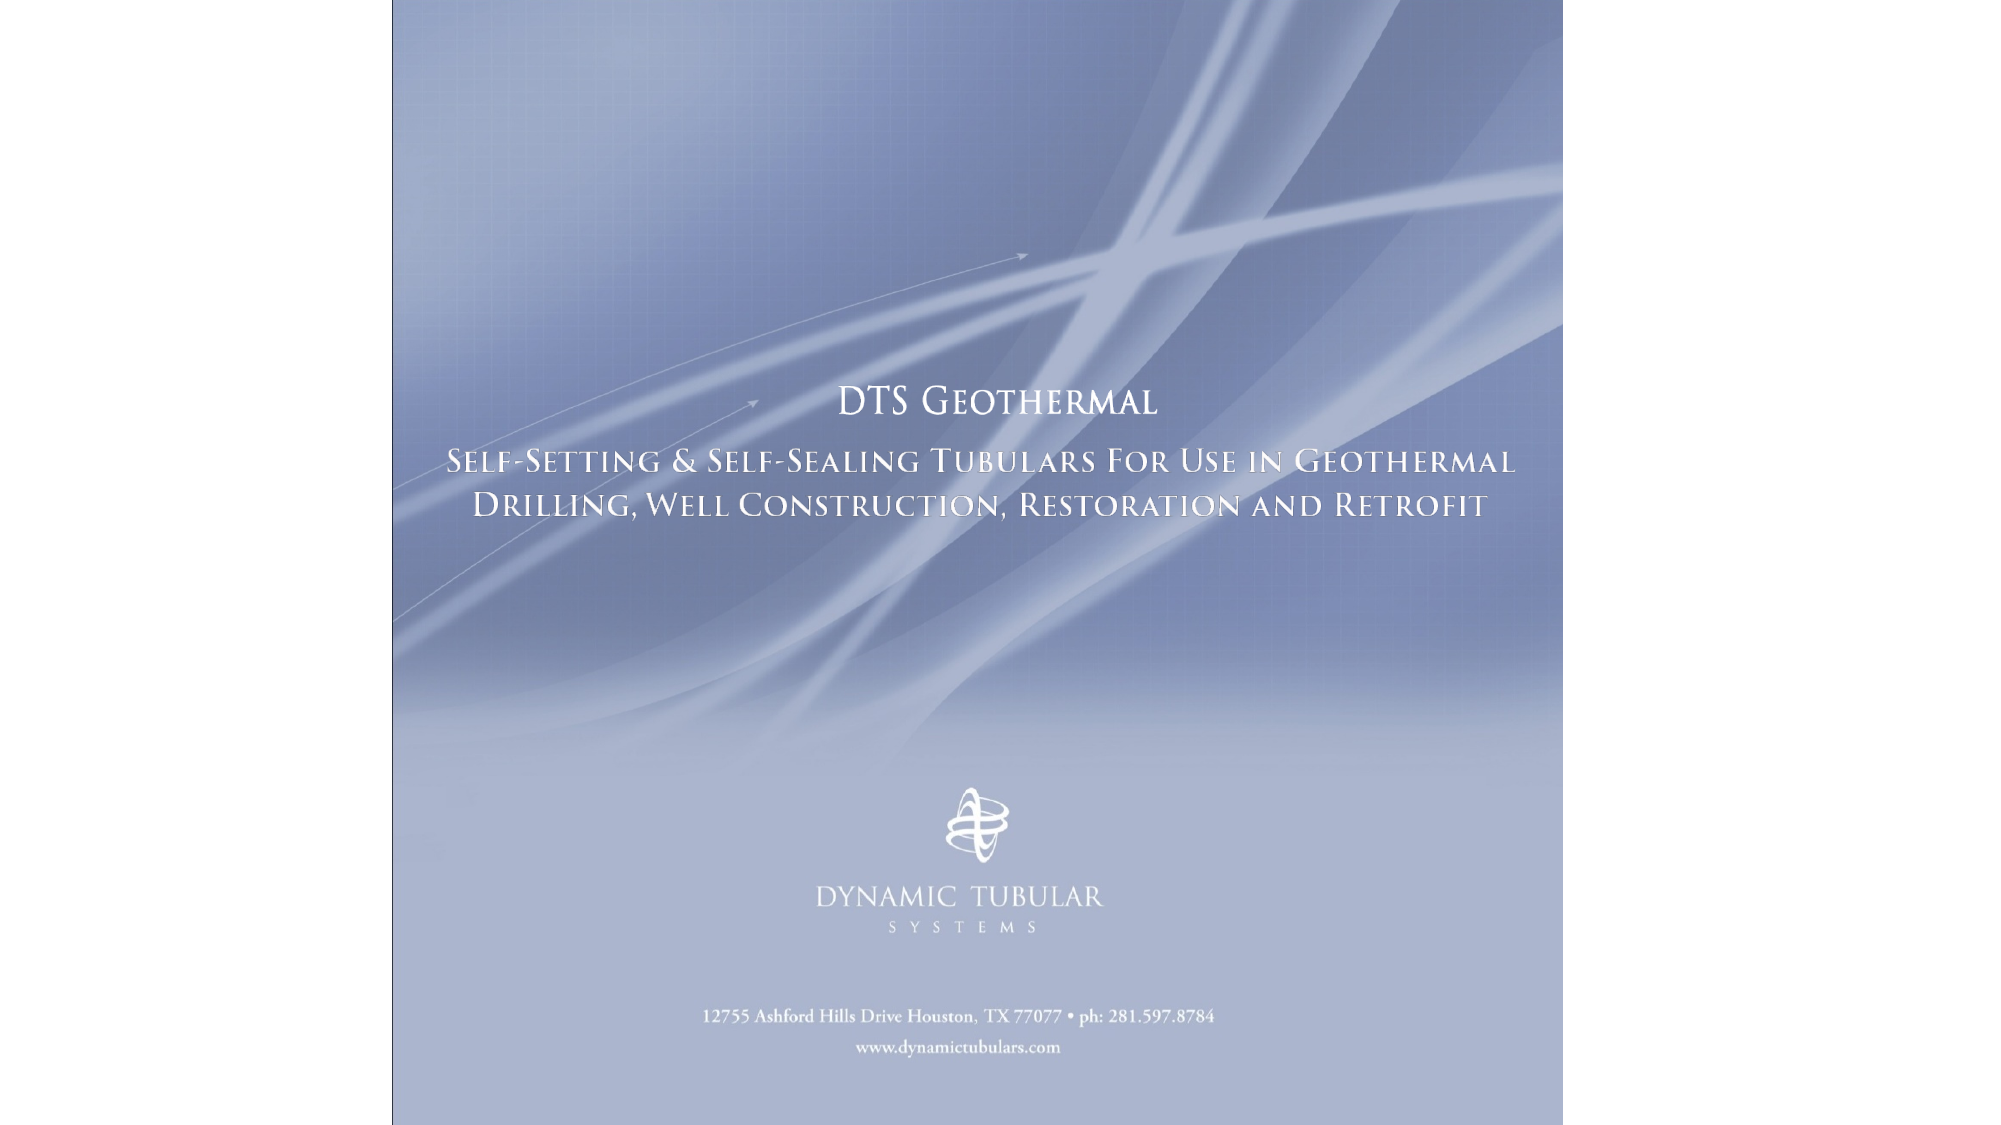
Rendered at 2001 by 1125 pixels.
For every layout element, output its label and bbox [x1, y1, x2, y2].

picture [392, 0, 1563, 1125]
